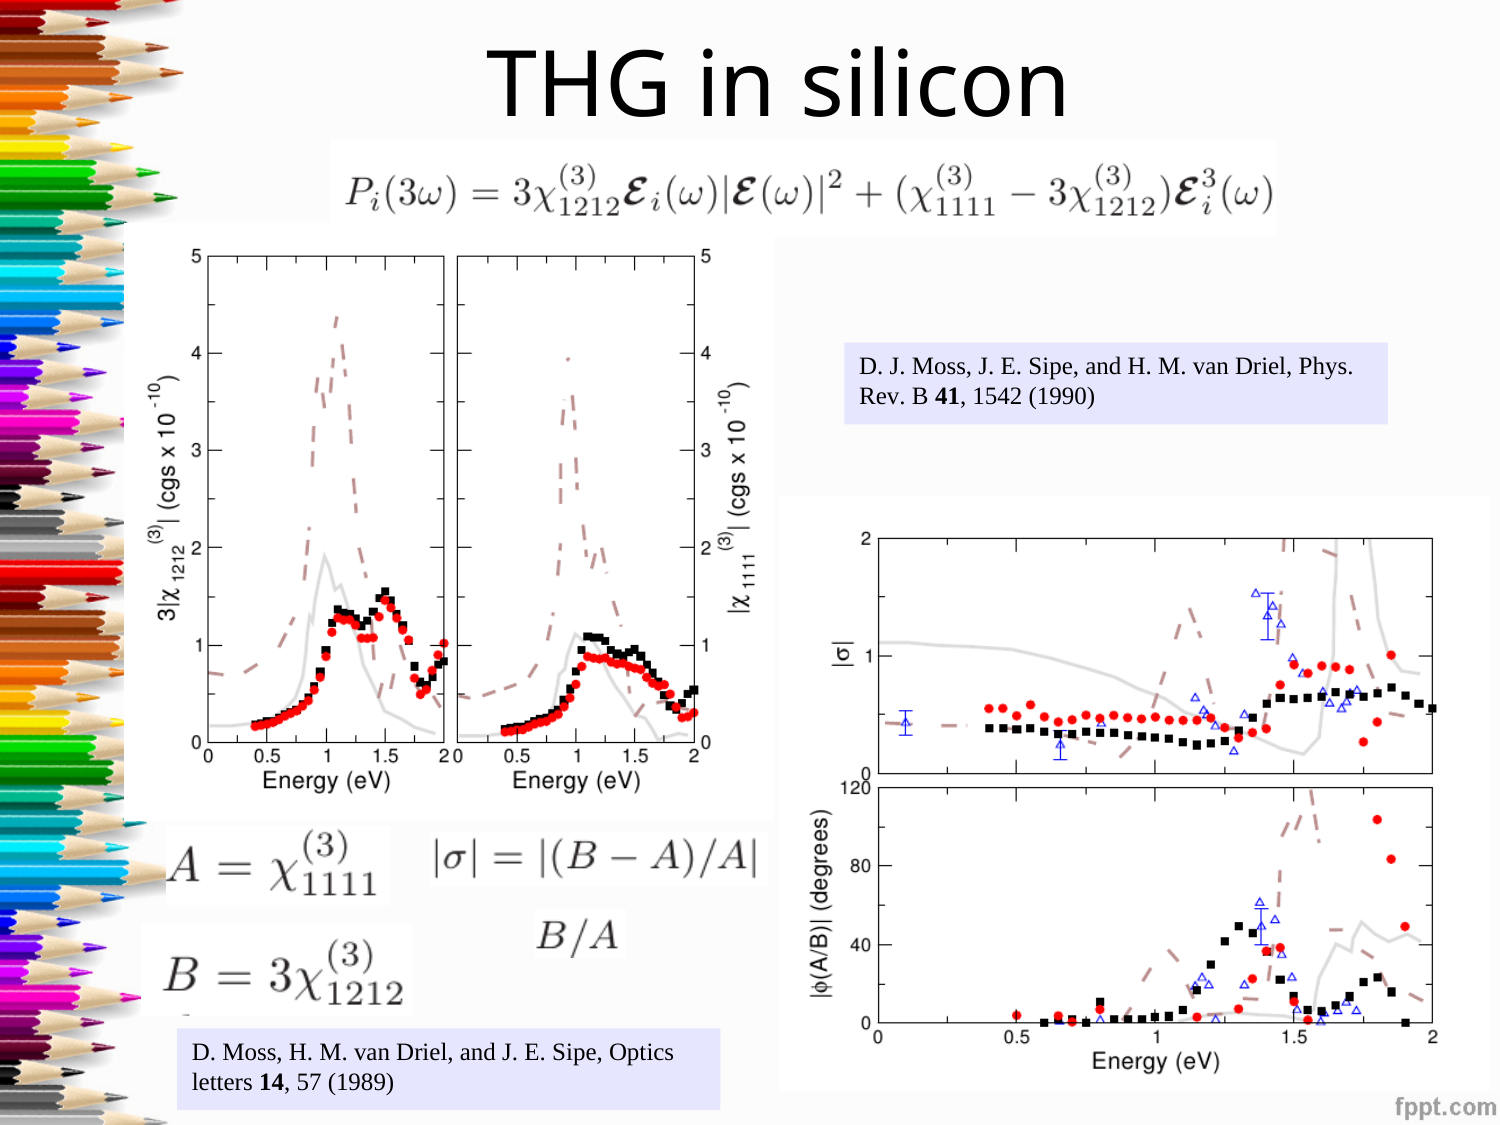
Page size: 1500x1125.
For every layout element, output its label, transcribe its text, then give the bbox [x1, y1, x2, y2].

title THG in silicon [104, 0, 1455, 174]
text_box D. J. Moss, J. E. Sipe, and H. M. van Driel, Phys. Rev. B 41, 1542 (1990) [844, 342, 1388, 425]
text_box D. Moss, H. M. van Driel, and J. E. Sipe, Optics letters 14, 57 (1989) [177, 1028, 721, 1111]
picture [0, 0, 1500, 1125]
